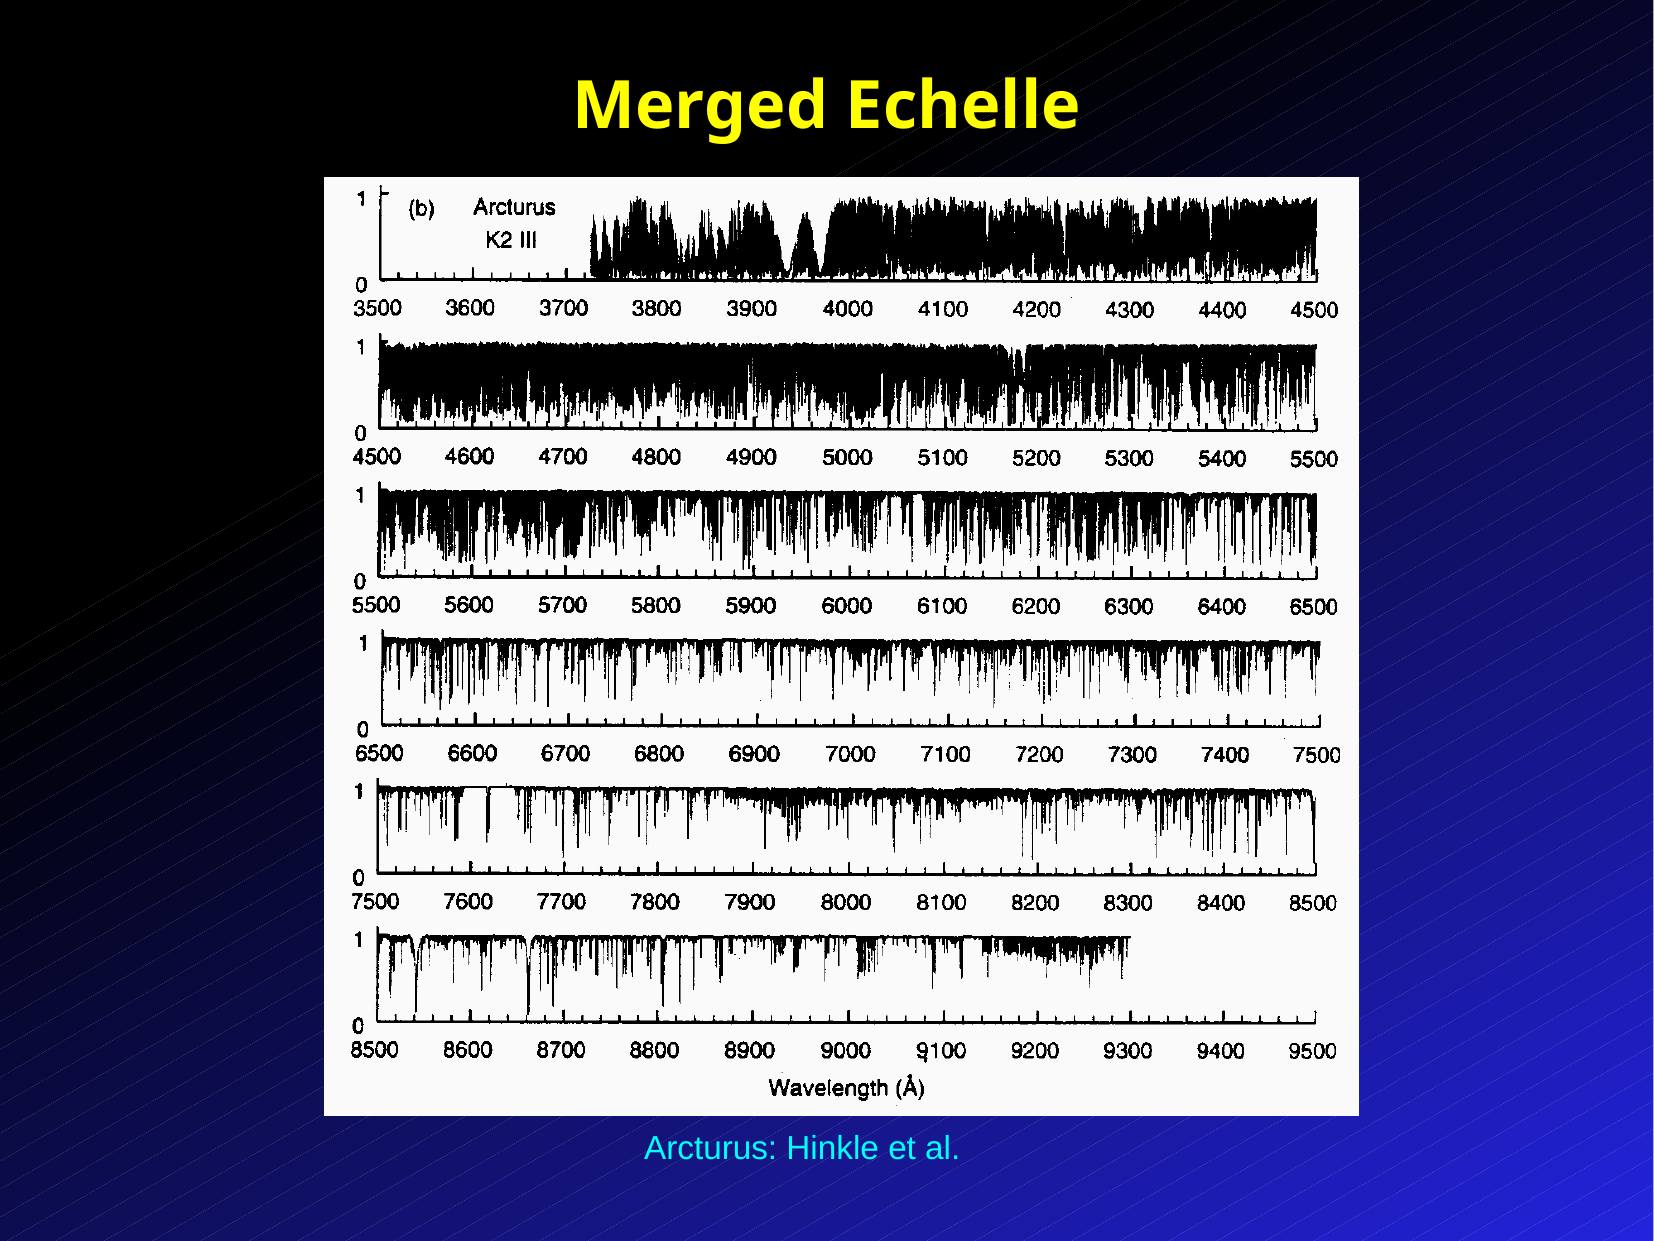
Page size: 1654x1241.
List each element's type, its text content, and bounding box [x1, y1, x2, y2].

text_box Arcturus: Hinkle et al. [620, 1122, 1034, 1174]
title Merged Echelle [82, 56, 1571, 148]
picture [324, 177, 1359, 1116]
